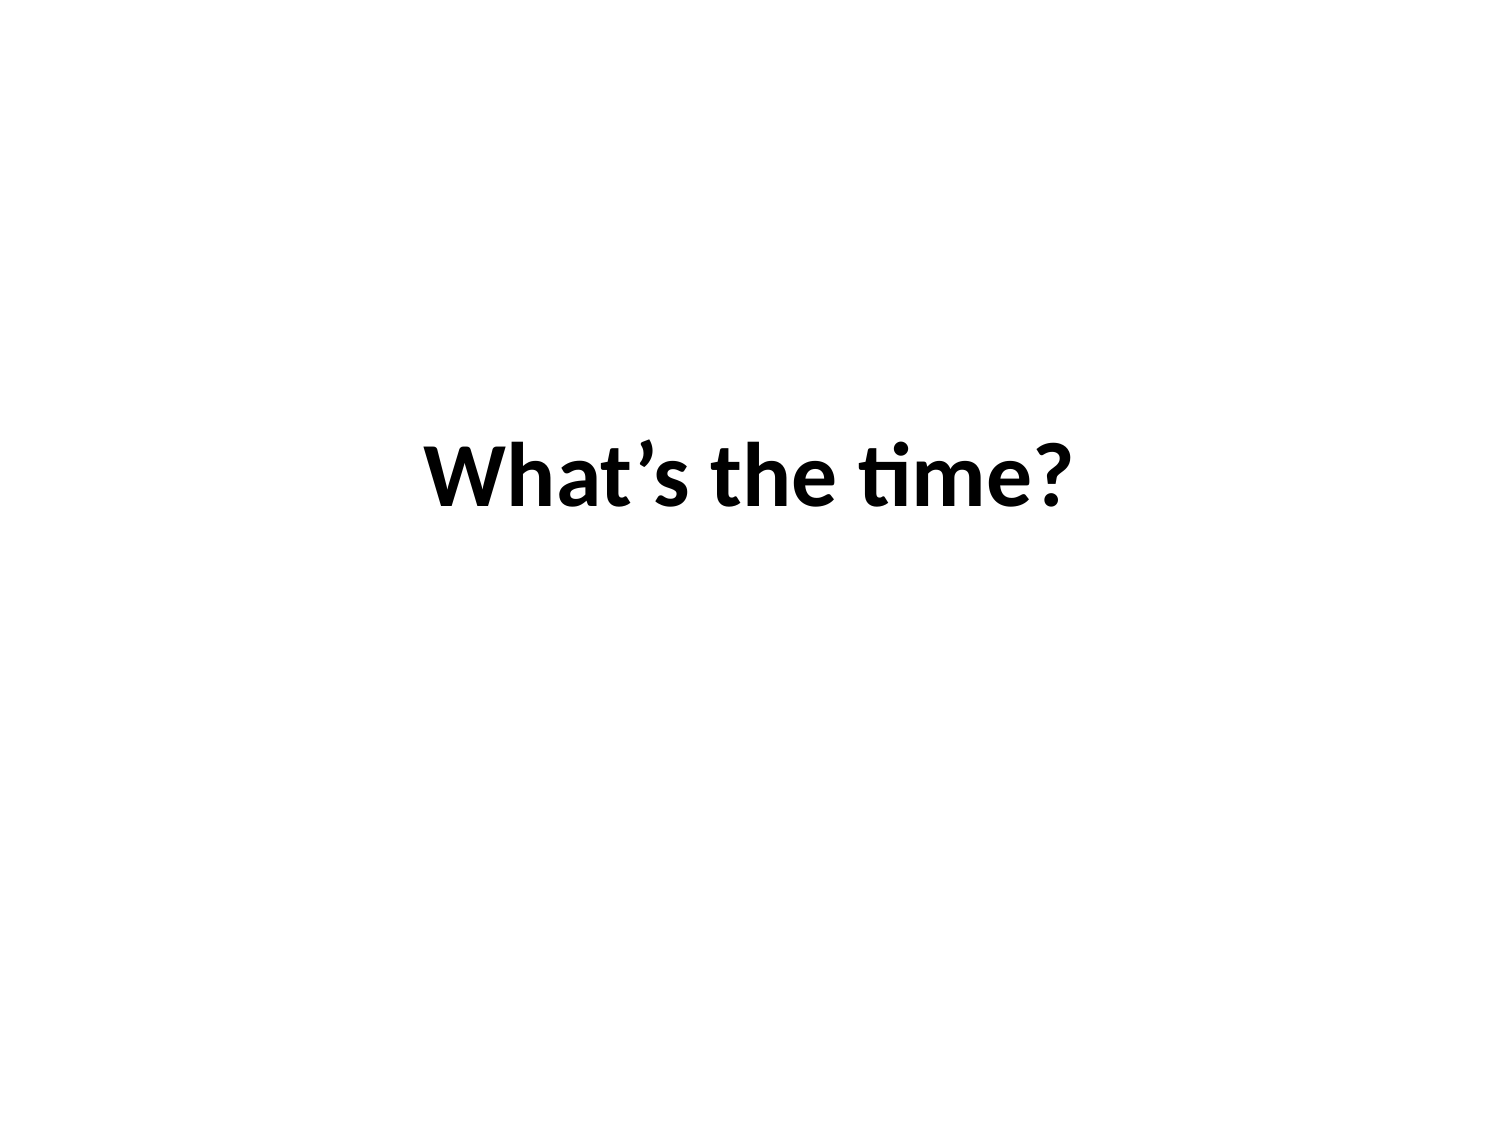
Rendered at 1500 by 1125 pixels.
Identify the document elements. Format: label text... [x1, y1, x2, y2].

title What’s the time? [112, 349, 1388, 591]
